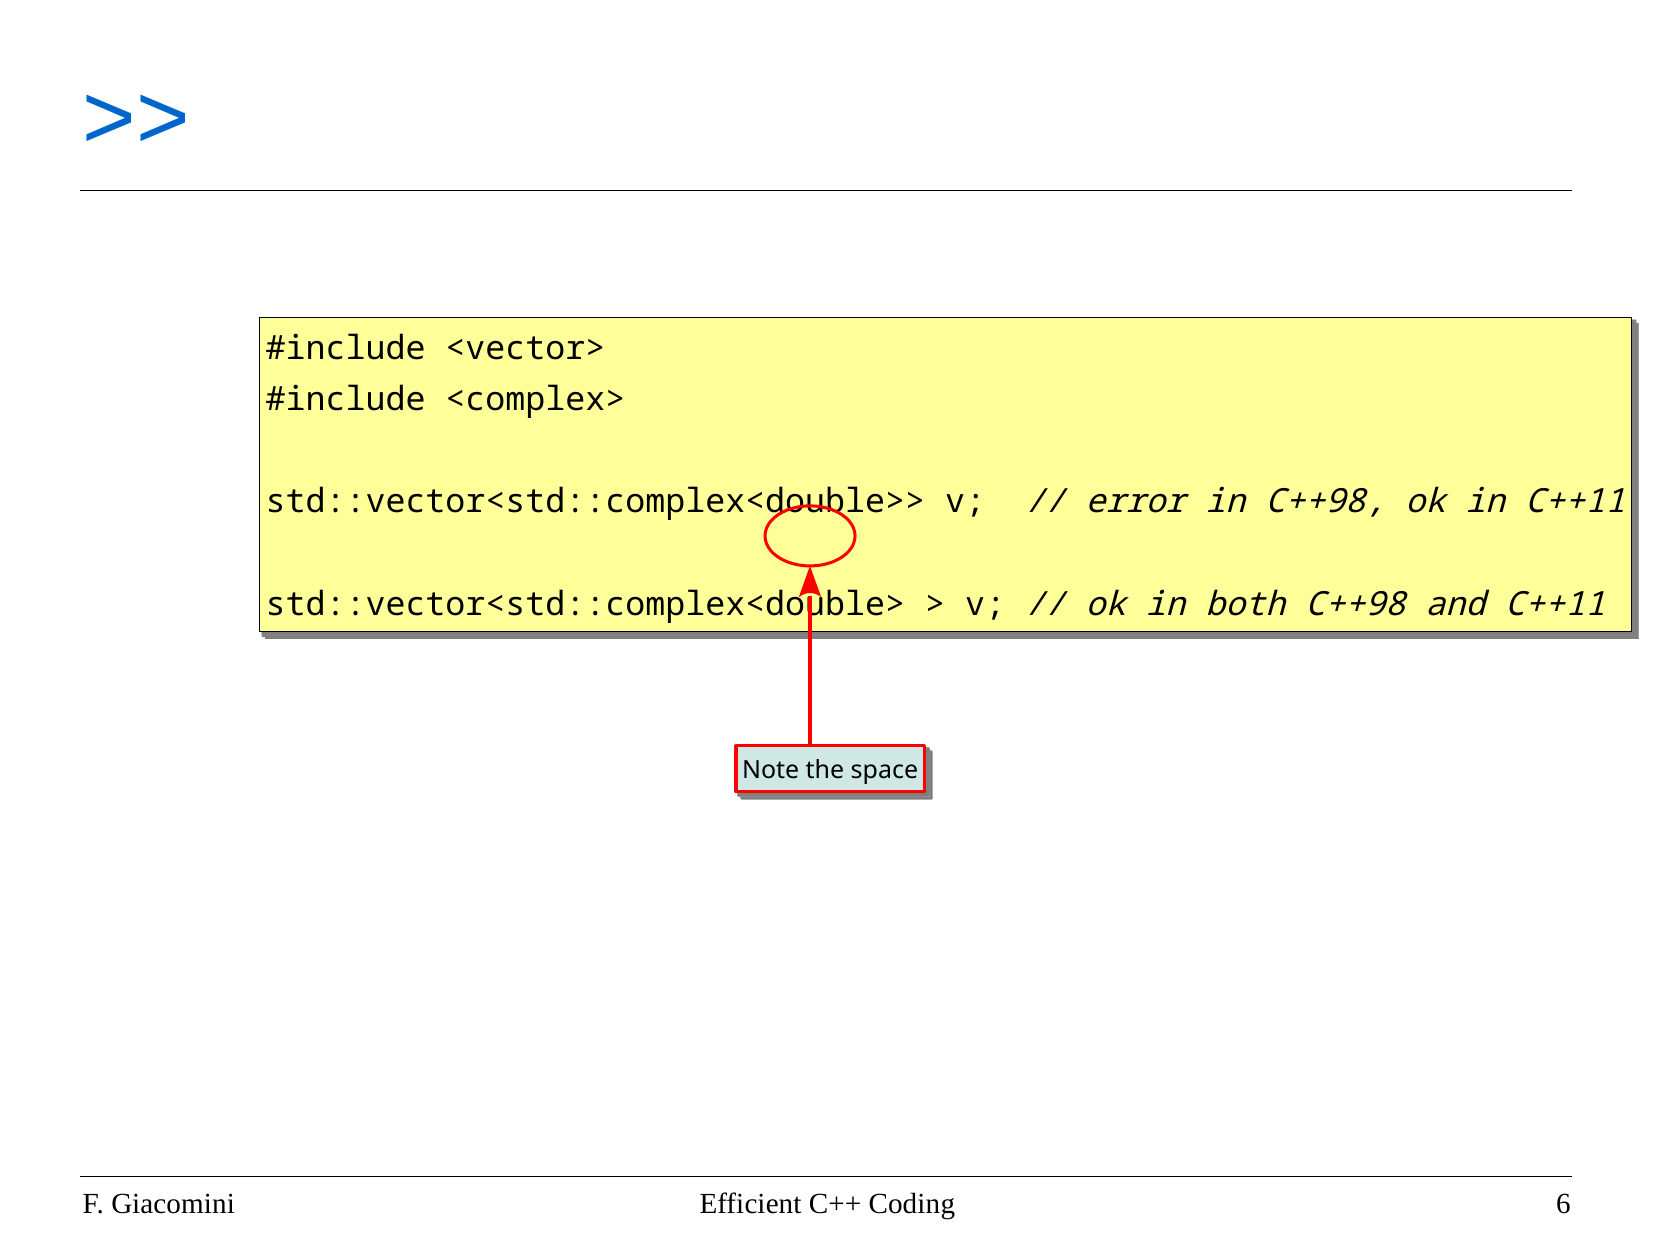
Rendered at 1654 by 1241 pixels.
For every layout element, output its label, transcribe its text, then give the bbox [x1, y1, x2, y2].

text_box #include <vector> #include <complex> std::vector<std::complex<double>> v; // error in C++98, ok in C++11 std::vector<std::complex<double> > v; // ok in both C++98 and C++11 [259, 317, 1632, 632]
title >> [82, 49, 1571, 184]
text_box Note the space [736, 745, 925, 792]
text_box #include <vector> #include <complex> std::vector<std::complex<double>> v; // error in C++98, ok in C++11 std::vector<std::complex<double> > v; // ok in both C++98 and C++11 [767, 508, 853, 564]
